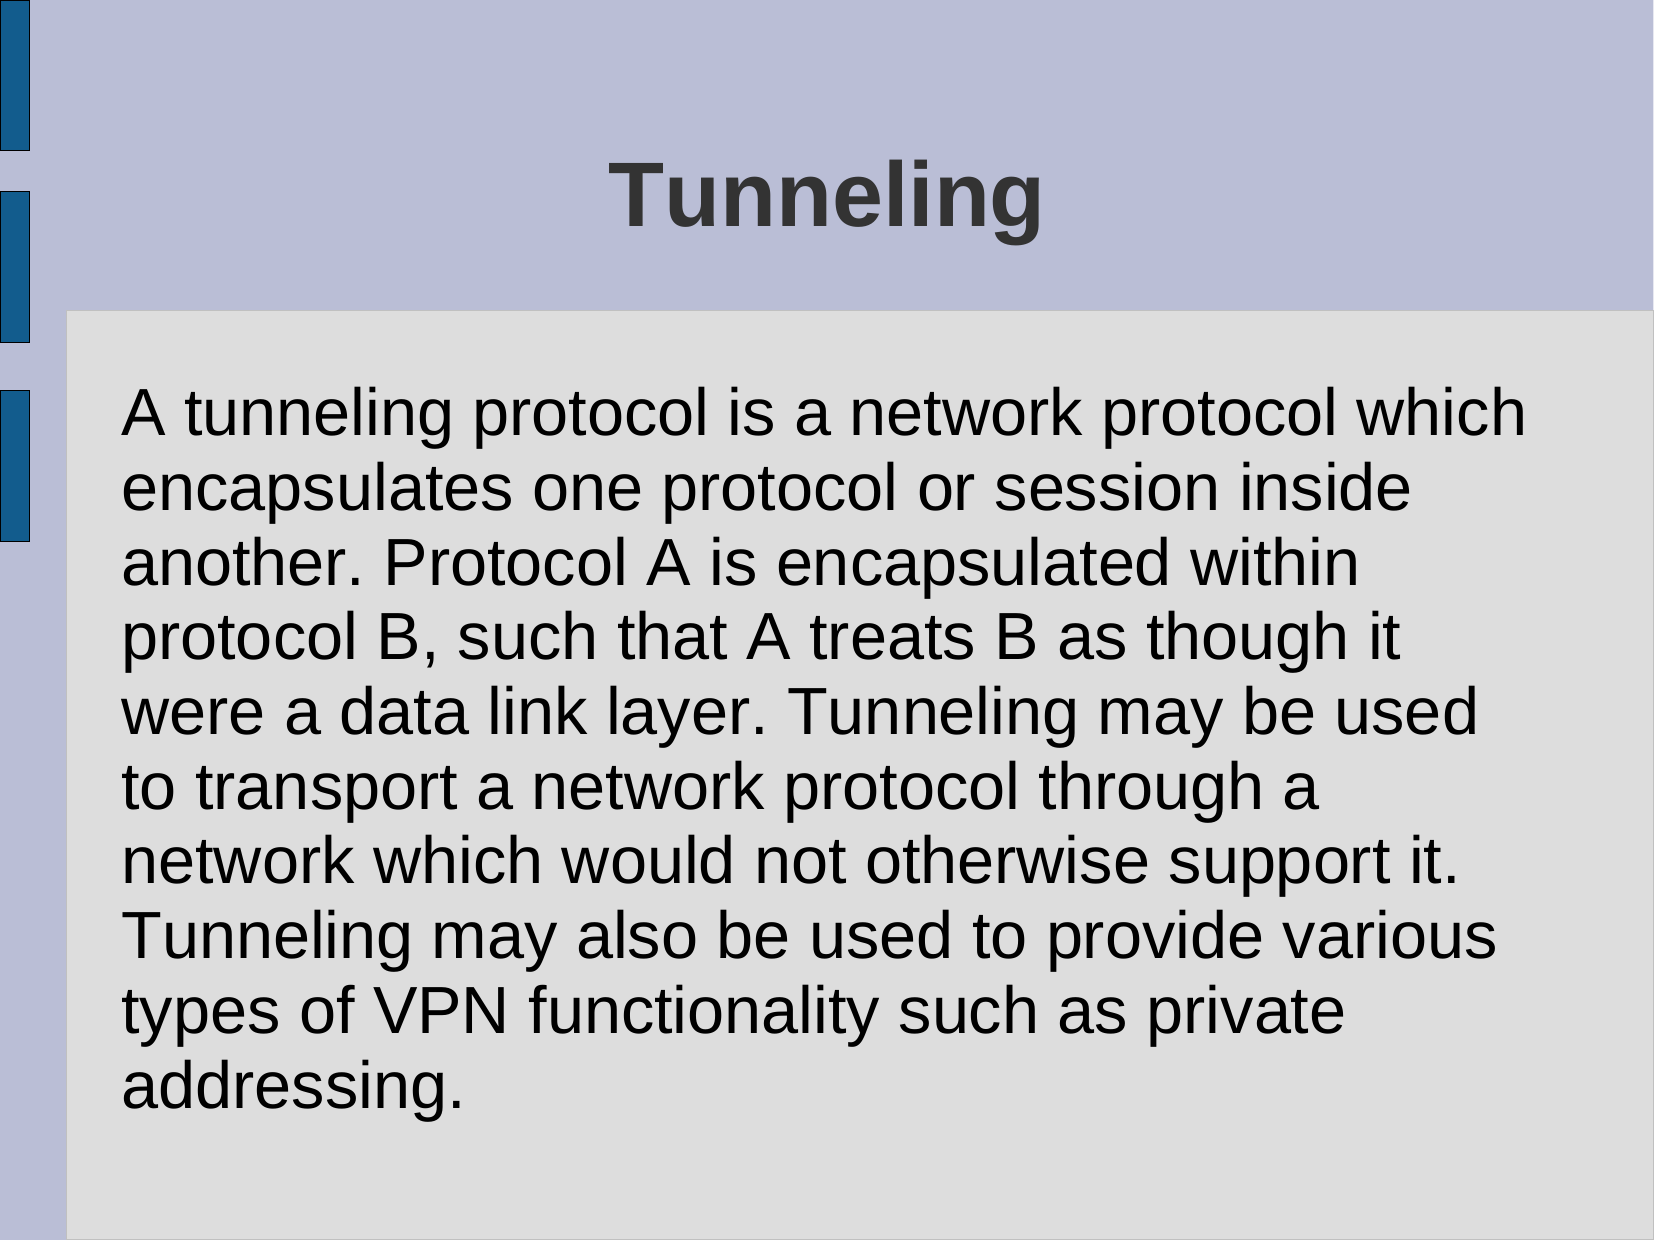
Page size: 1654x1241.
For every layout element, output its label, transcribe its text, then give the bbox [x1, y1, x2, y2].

title Tunneling [121, 91, 1534, 299]
list A tunneling protocol is a network protocol which encapsulates one protocol or session inside another. Protocol A is encapsulated within protocol B, such that A treats B as though it were a data link layer. Tunneling may be used to transport a network protocol through a network which would not otherwise support it. Tunneling may also be used to provide various types of VPN functionality such as private addressing. [121, 375, 1534, 1241]
